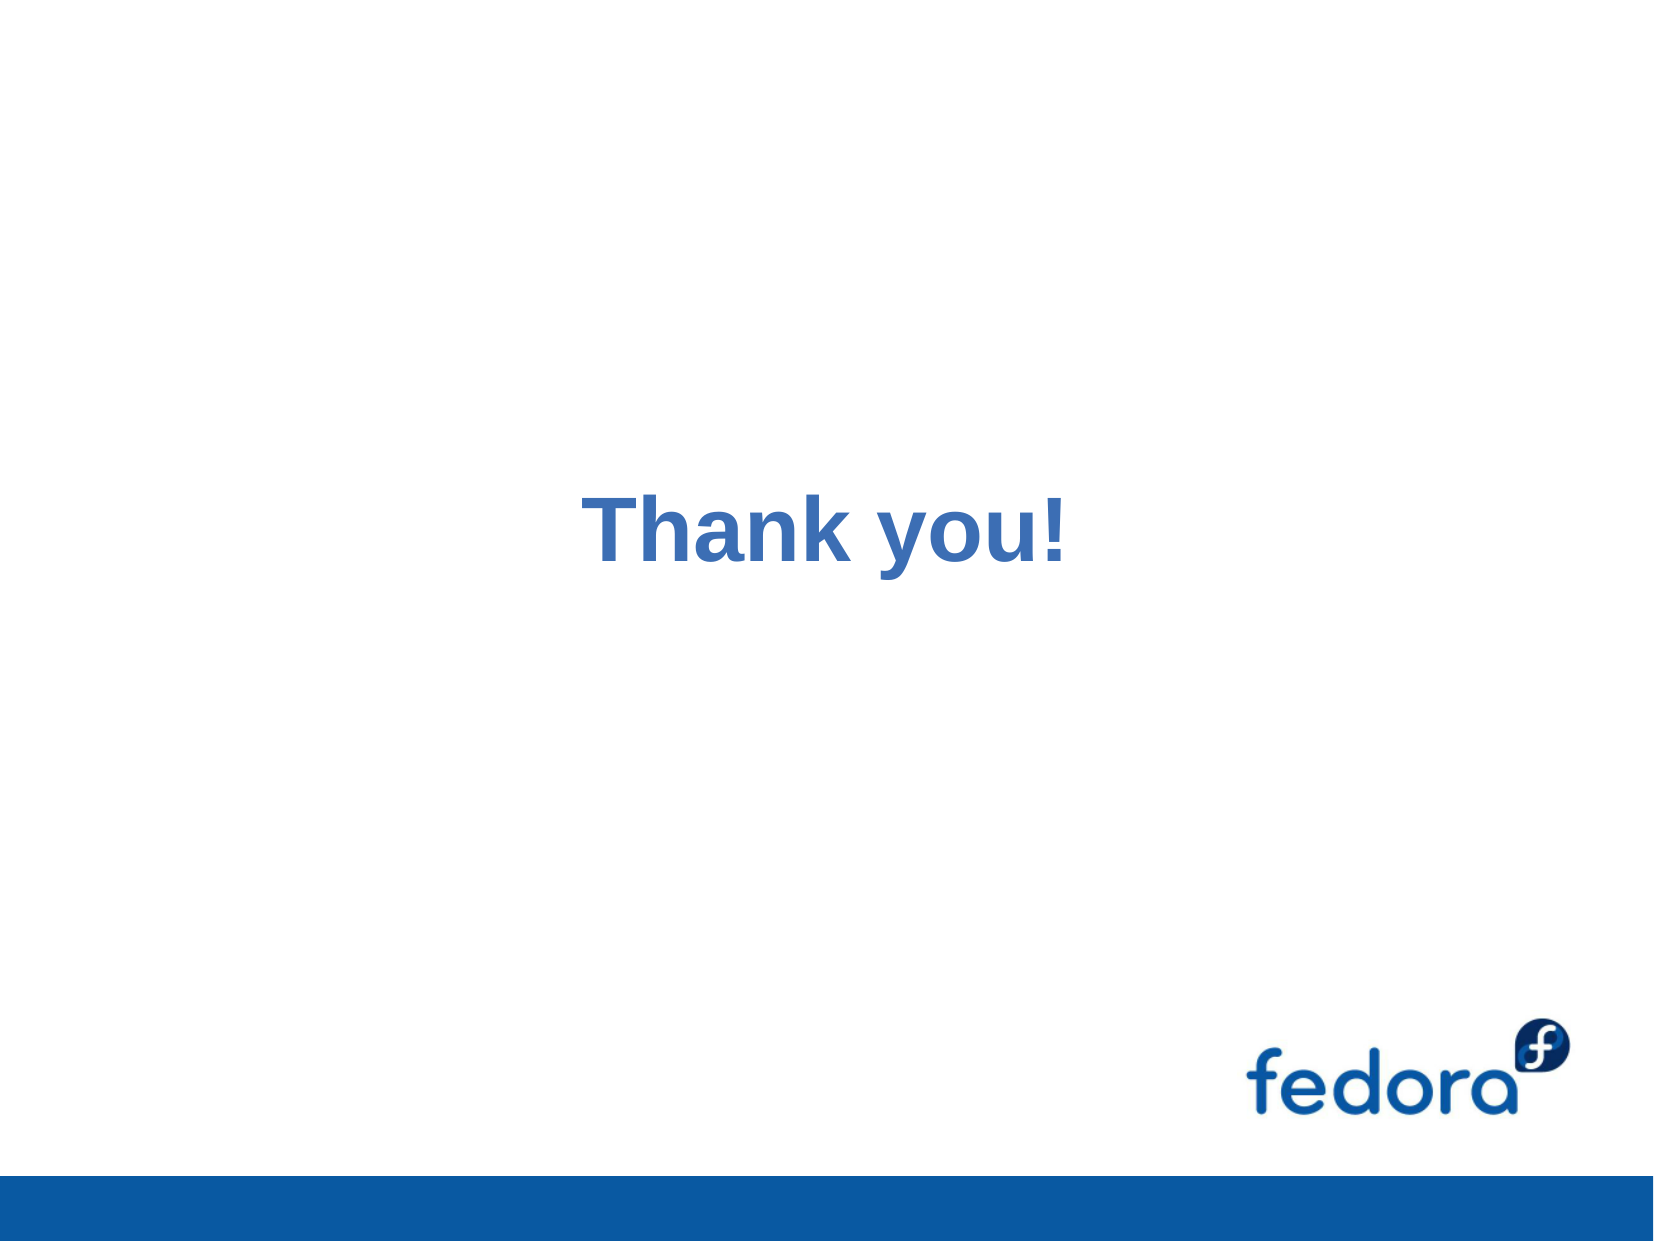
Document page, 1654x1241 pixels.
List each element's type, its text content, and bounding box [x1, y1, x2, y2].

subtitle Thank you! [82, 56, 1571, 1102]
picture [1237, 1010, 1576, 1125]
picture [0, 1176, 1654, 1241]
